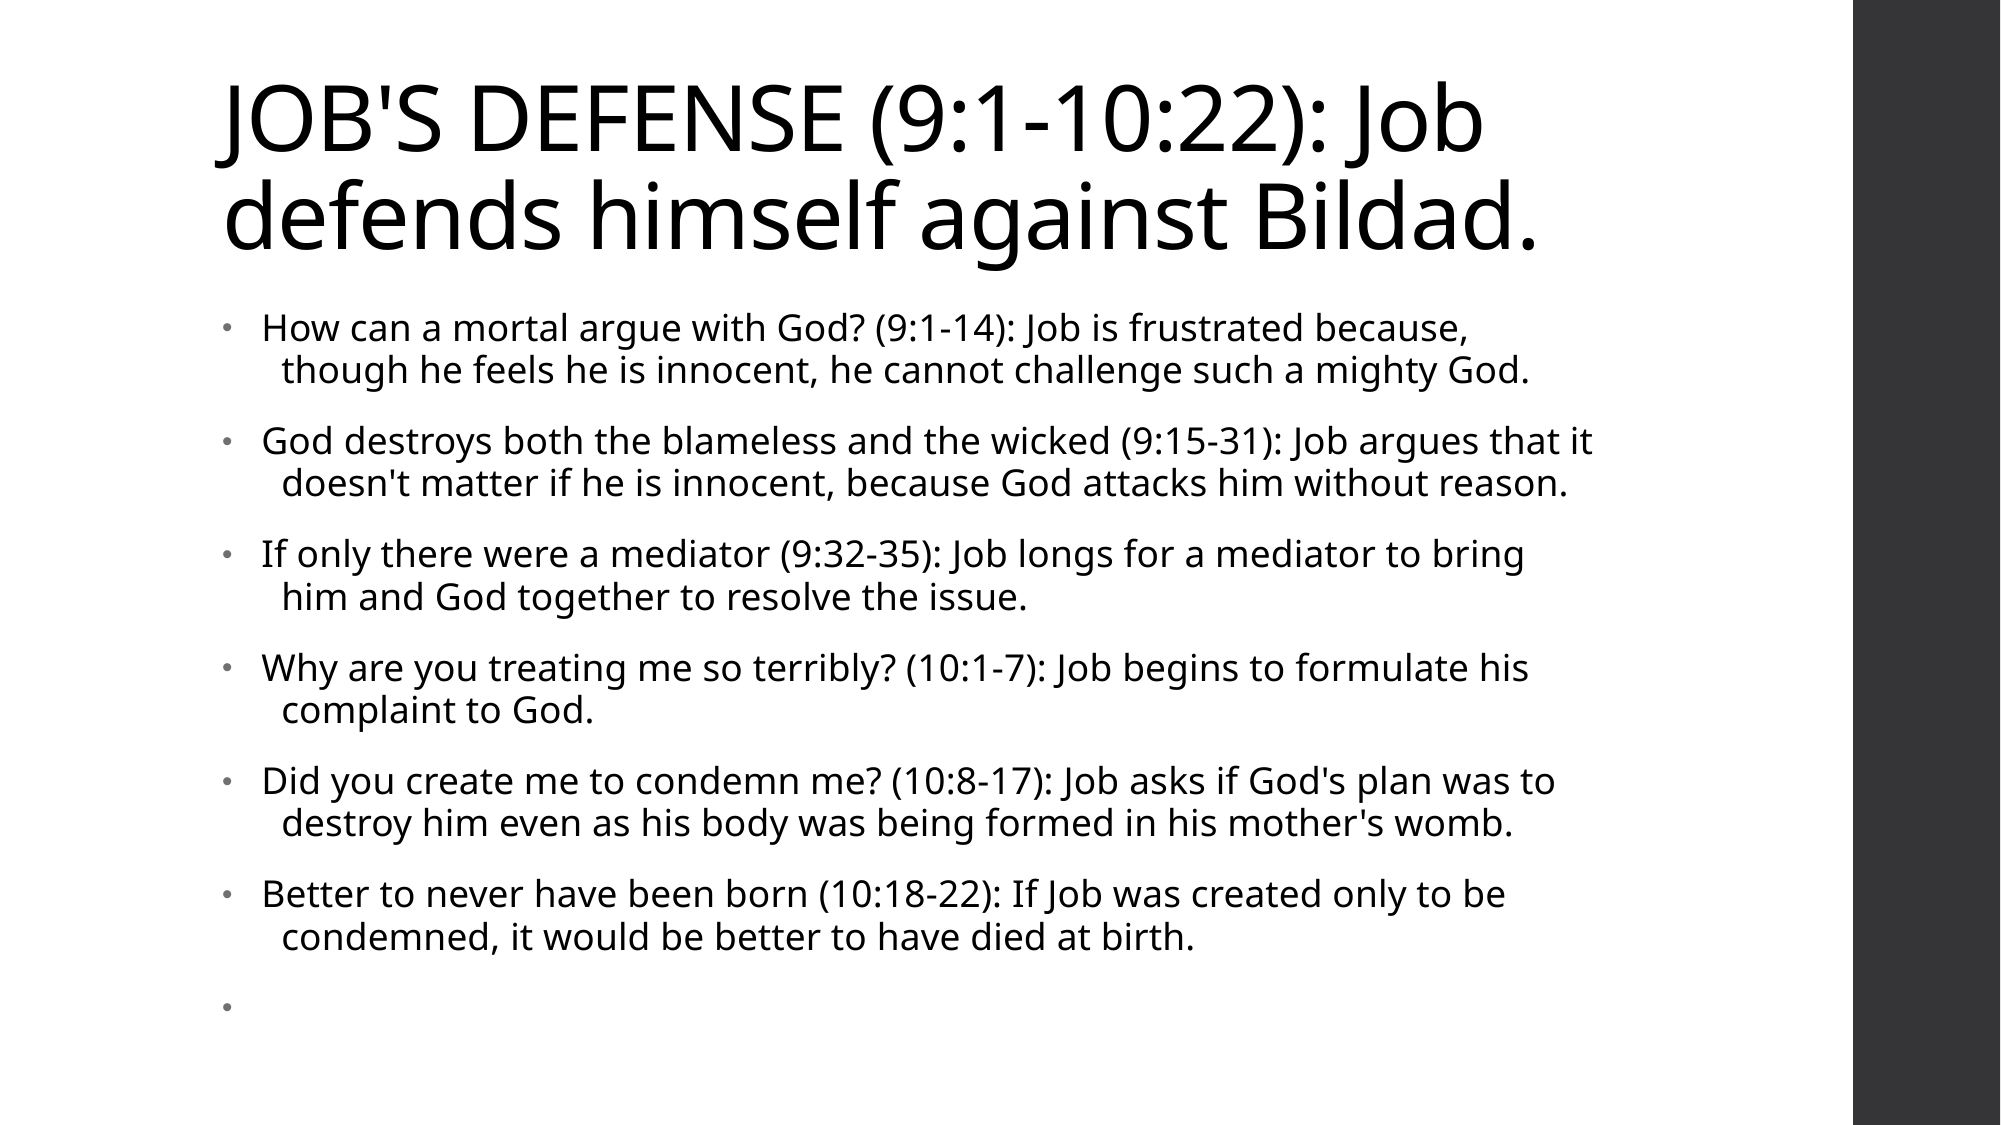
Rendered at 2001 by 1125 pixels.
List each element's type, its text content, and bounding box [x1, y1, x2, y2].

title JOB'S DEFENSE (9:1-10:22): Job defends himself against Bildad. [206, 60, 1797, 278]
list How can a mortal argue with God? (9:1-14): Job is frustrated because, though he feels he is innocent, he cannot challenge such a mighty God. God destroys both the blameless and the wicked (9:15-31): Job argues that it doesn't matter if he is innocent, because God attacks him without reason. If only there were a mediator (9:32-35): Job longs for a mediator to bring him and God together to resolve the issue. Why are you treating me so terribly? (10:1-7): Job begins to formulate his complaint to God. Did you create me to condemn me? (10:8-17): Job asks if God's plan was to destroy him even as his body was being formed in his mother's womb. Better to never have been born (10:18-22): If Job was created only to be condemned, it would be better to have died at birth. [206, 299, 1617, 1014]
